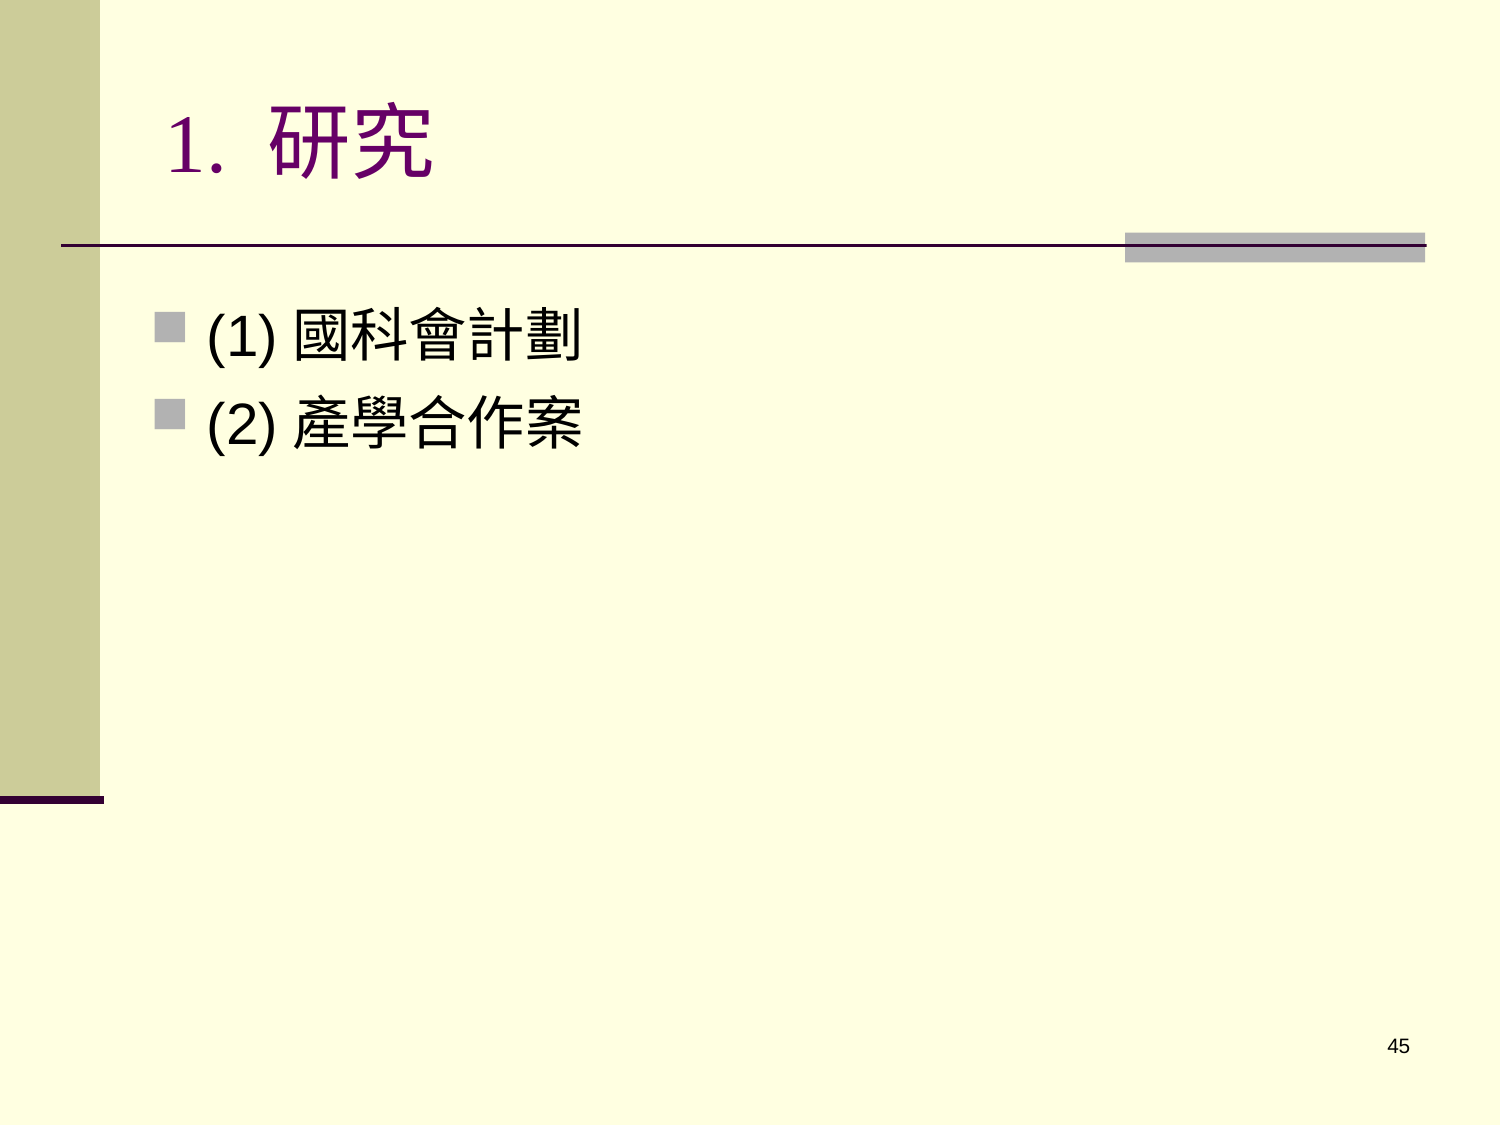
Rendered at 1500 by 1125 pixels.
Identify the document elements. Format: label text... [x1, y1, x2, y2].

title 1. 研究 [150, 45, 1426, 234]
list (1)國科會計劃 (2)產學合作案 [135, 290, 1411, 1035]
